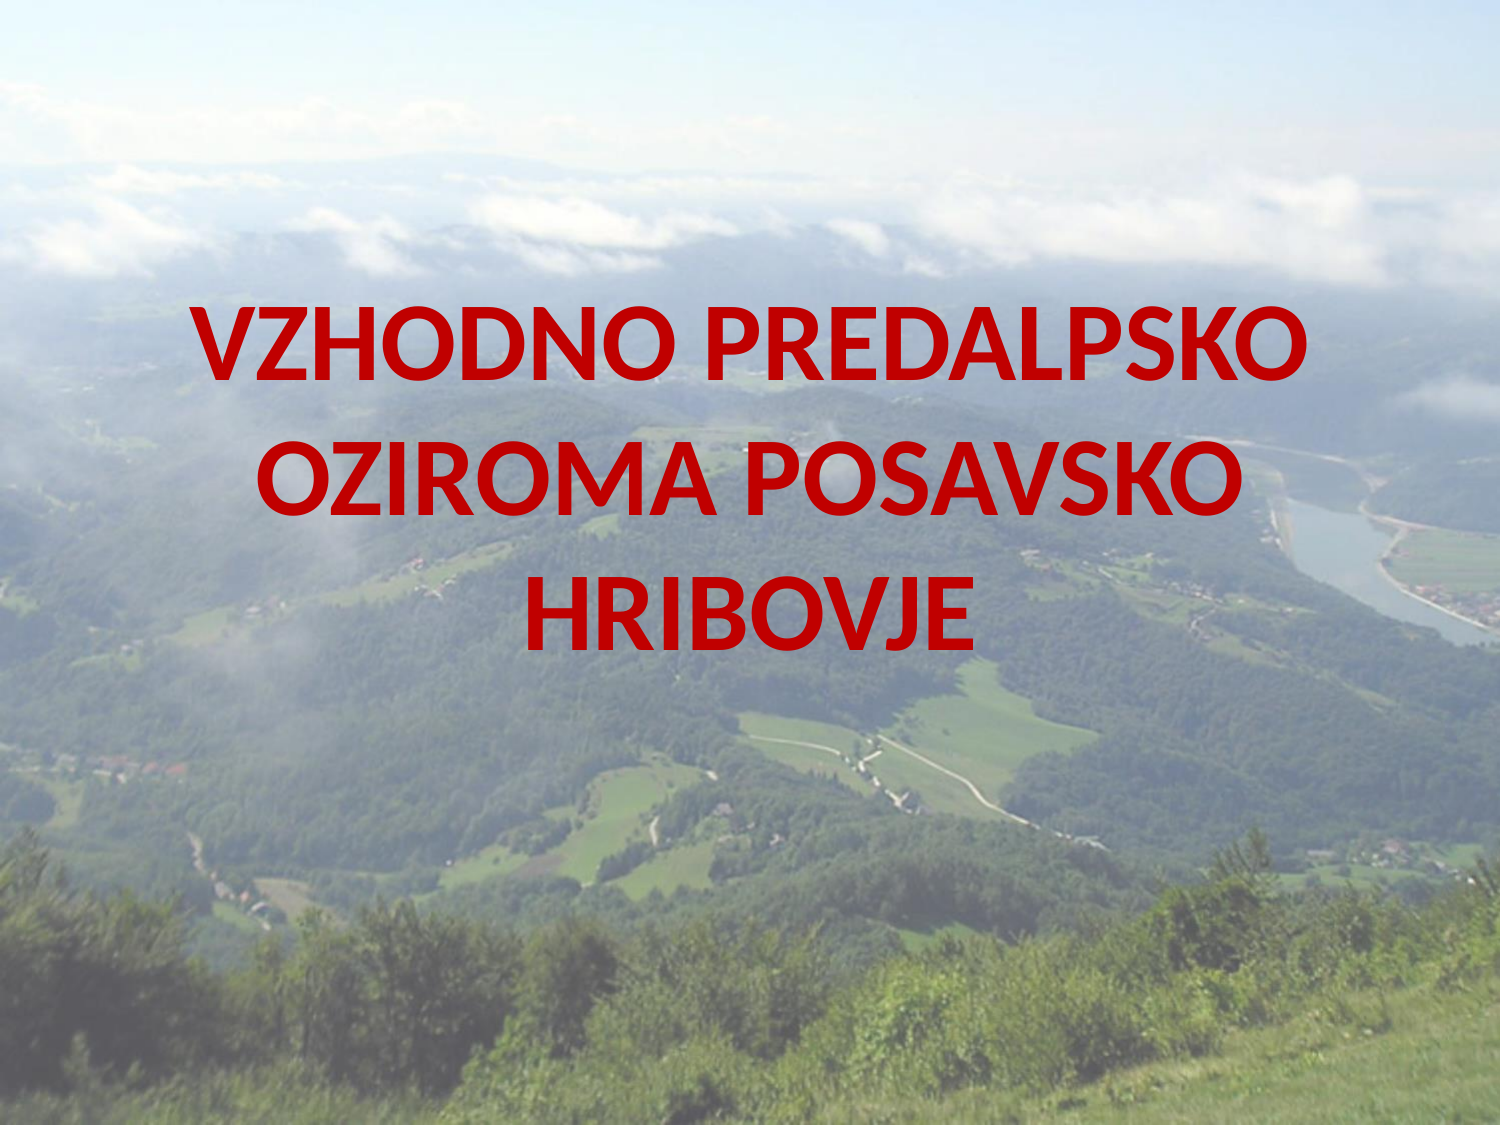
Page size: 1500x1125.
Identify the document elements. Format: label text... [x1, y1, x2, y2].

title VZHODNO PREDALPSKO oziroma POSAVSKO HRIBOVJE [112, 349, 1388, 591]
picture [0, 0, 1500, 1125]
